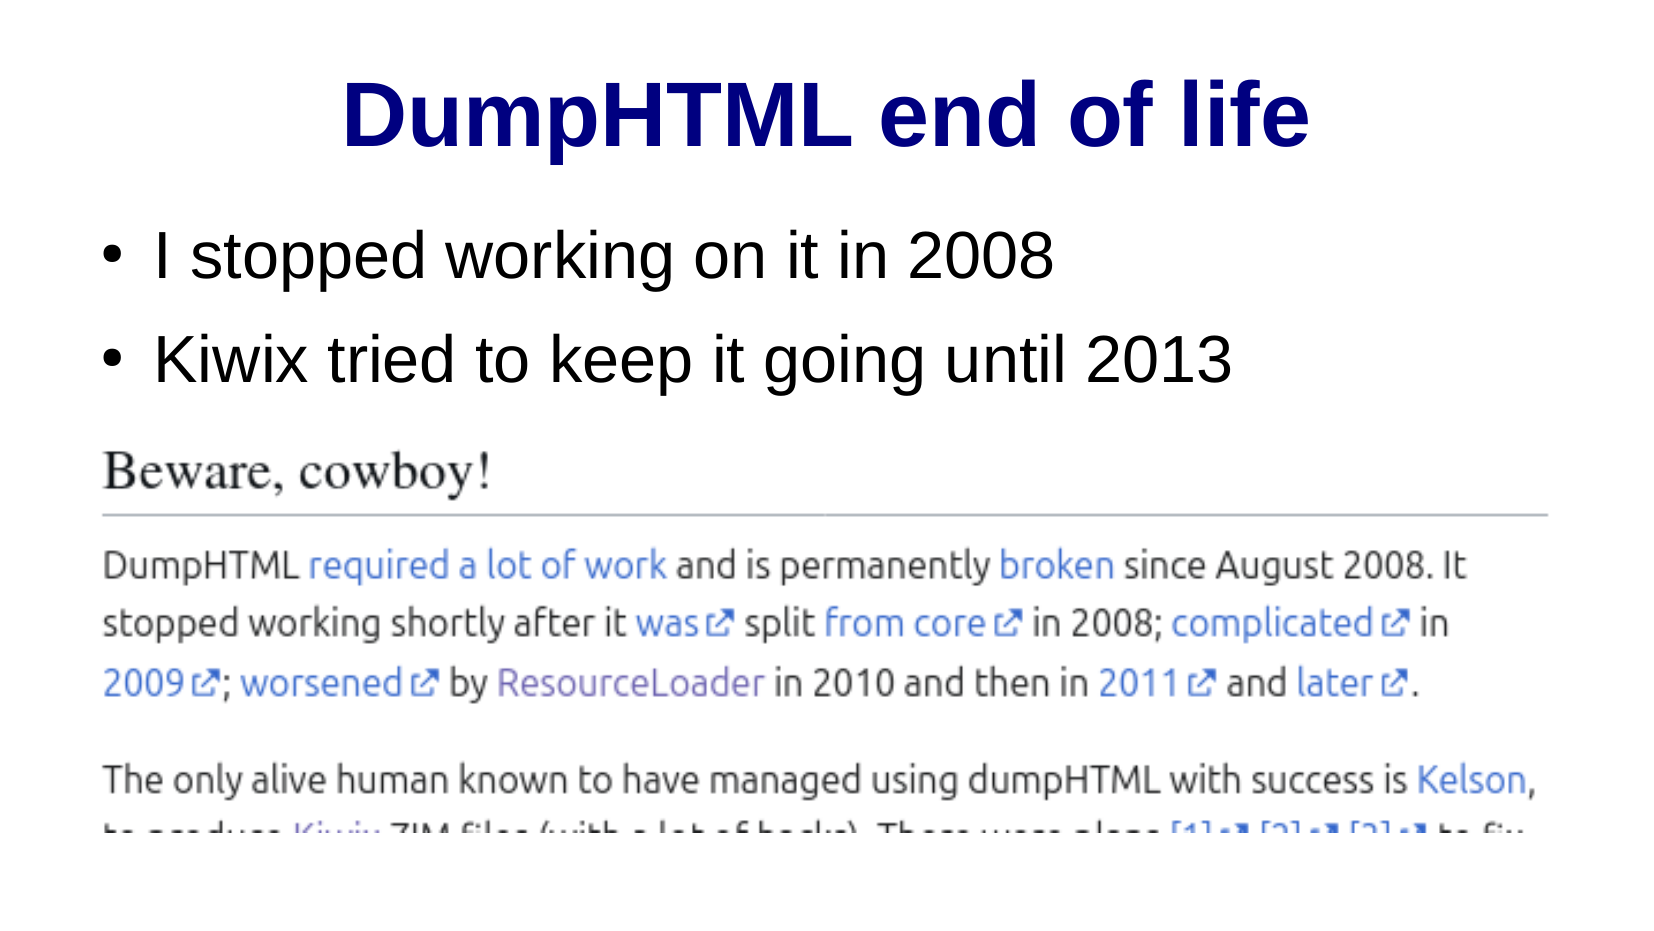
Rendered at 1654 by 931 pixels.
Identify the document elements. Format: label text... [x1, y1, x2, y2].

list I stopped working on it in 2008 Kiwix tried to keep it going until 2013 [82, 217, 1571, 758]
picture [73, 413, 1551, 833]
title DumpHTML end of life [82, 37, 1571, 193]
